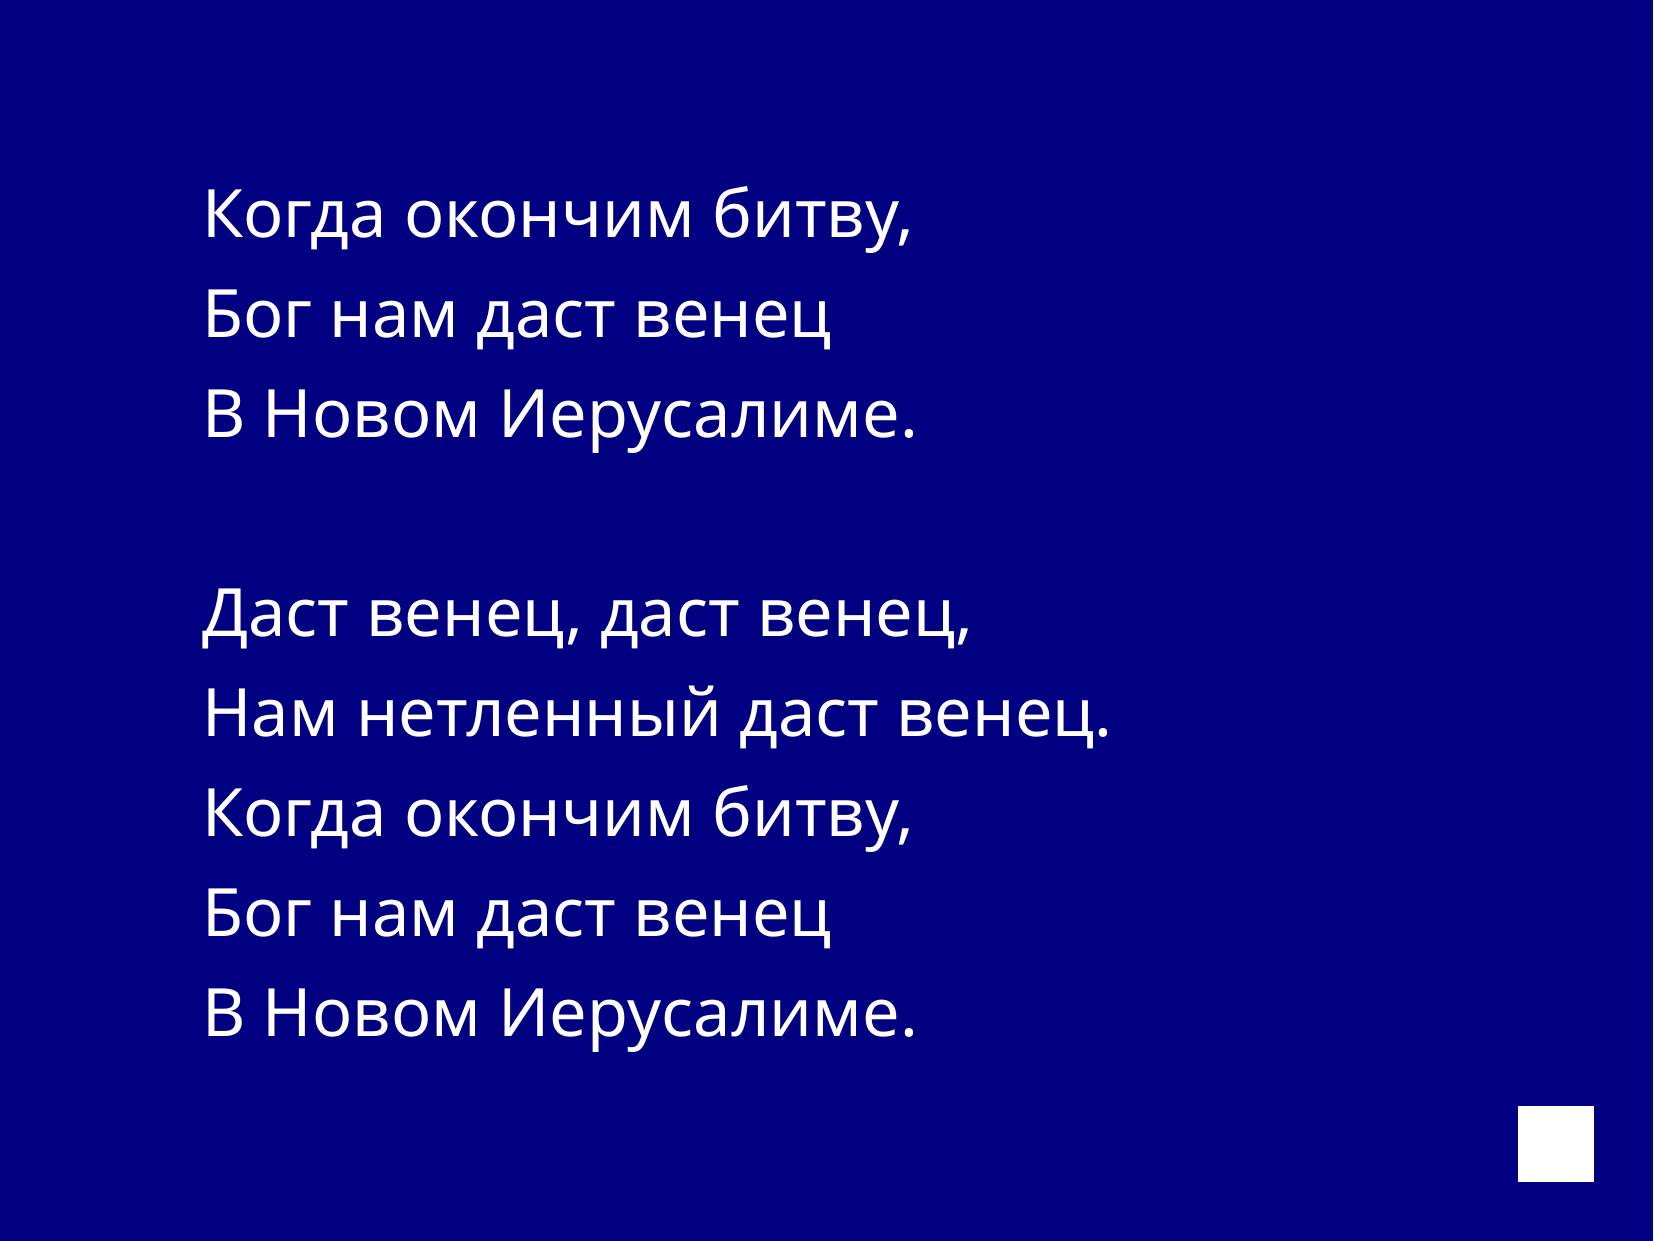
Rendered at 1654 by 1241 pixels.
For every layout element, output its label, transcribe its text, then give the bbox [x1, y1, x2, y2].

text_box [1518, 1106, 1594, 1182]
text_box Когда окончим битву, Бог нам даст венец В Новом Иерусалиме. Даст венец, даст венец, Нам нетленный даст венец. Когда окончим битву, Бог нам даст венец В Новом Иерусалиме. [75, 150, 1576, 1163]
